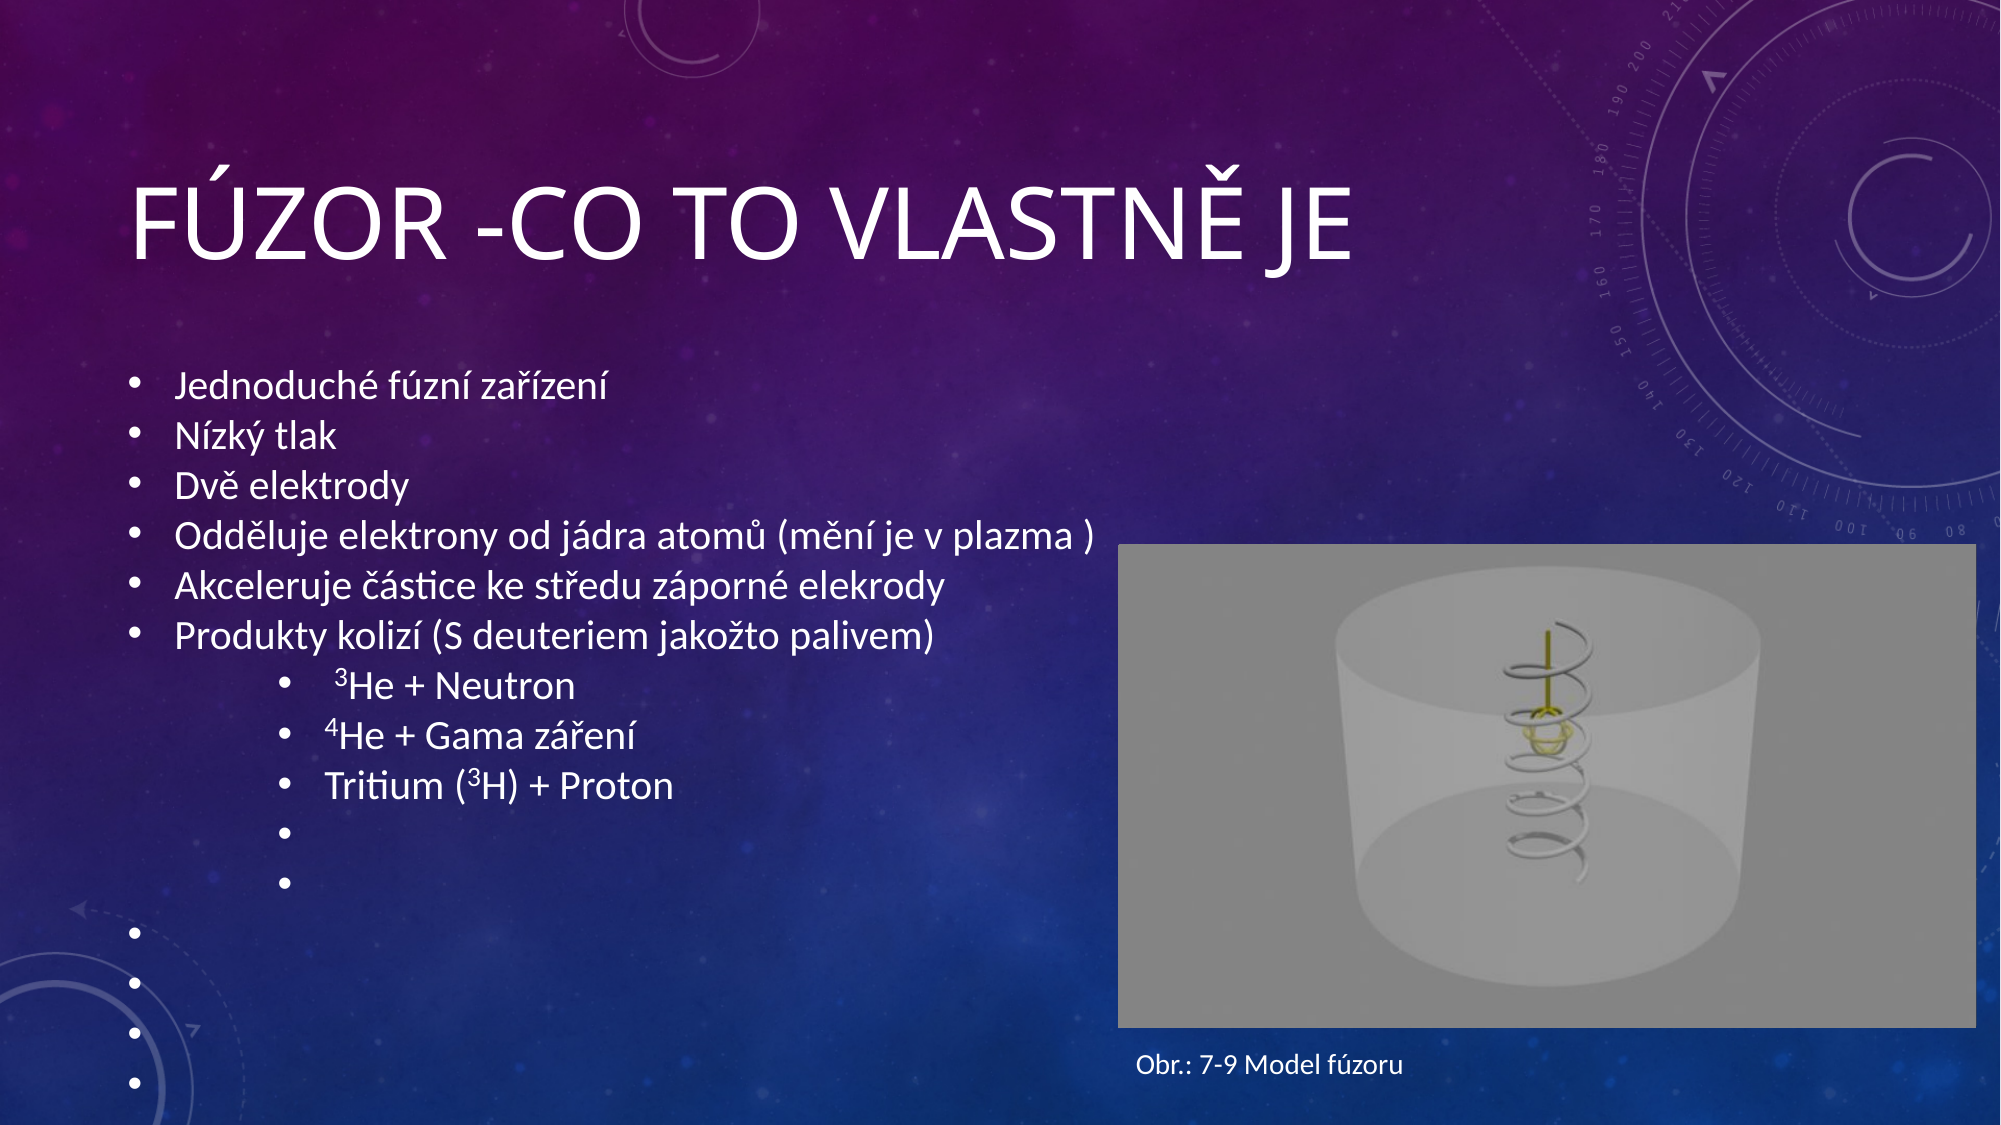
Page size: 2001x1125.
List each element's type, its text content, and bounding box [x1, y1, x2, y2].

picture [1118, 544, 1978, 1028]
text_box Jednoduché fúzní zařízení Nízký tlak Dvě elektrody Odděluje elektrony od jádra atomů (mění je v plazma ) Akceleruje částice ke středu záporné elekrody Produkty kolizí (S deuteriem jakožto palivem) 3He + Neutron 4He + Gama záření Tritium (3H) + Proton [112, 350, 1816, 1123]
title Fúzor -co to vlastně je [112, 99, 1775, 339]
text_box Obr.: 7-9 Model fúzoru [1120, 1037, 1571, 1089]
